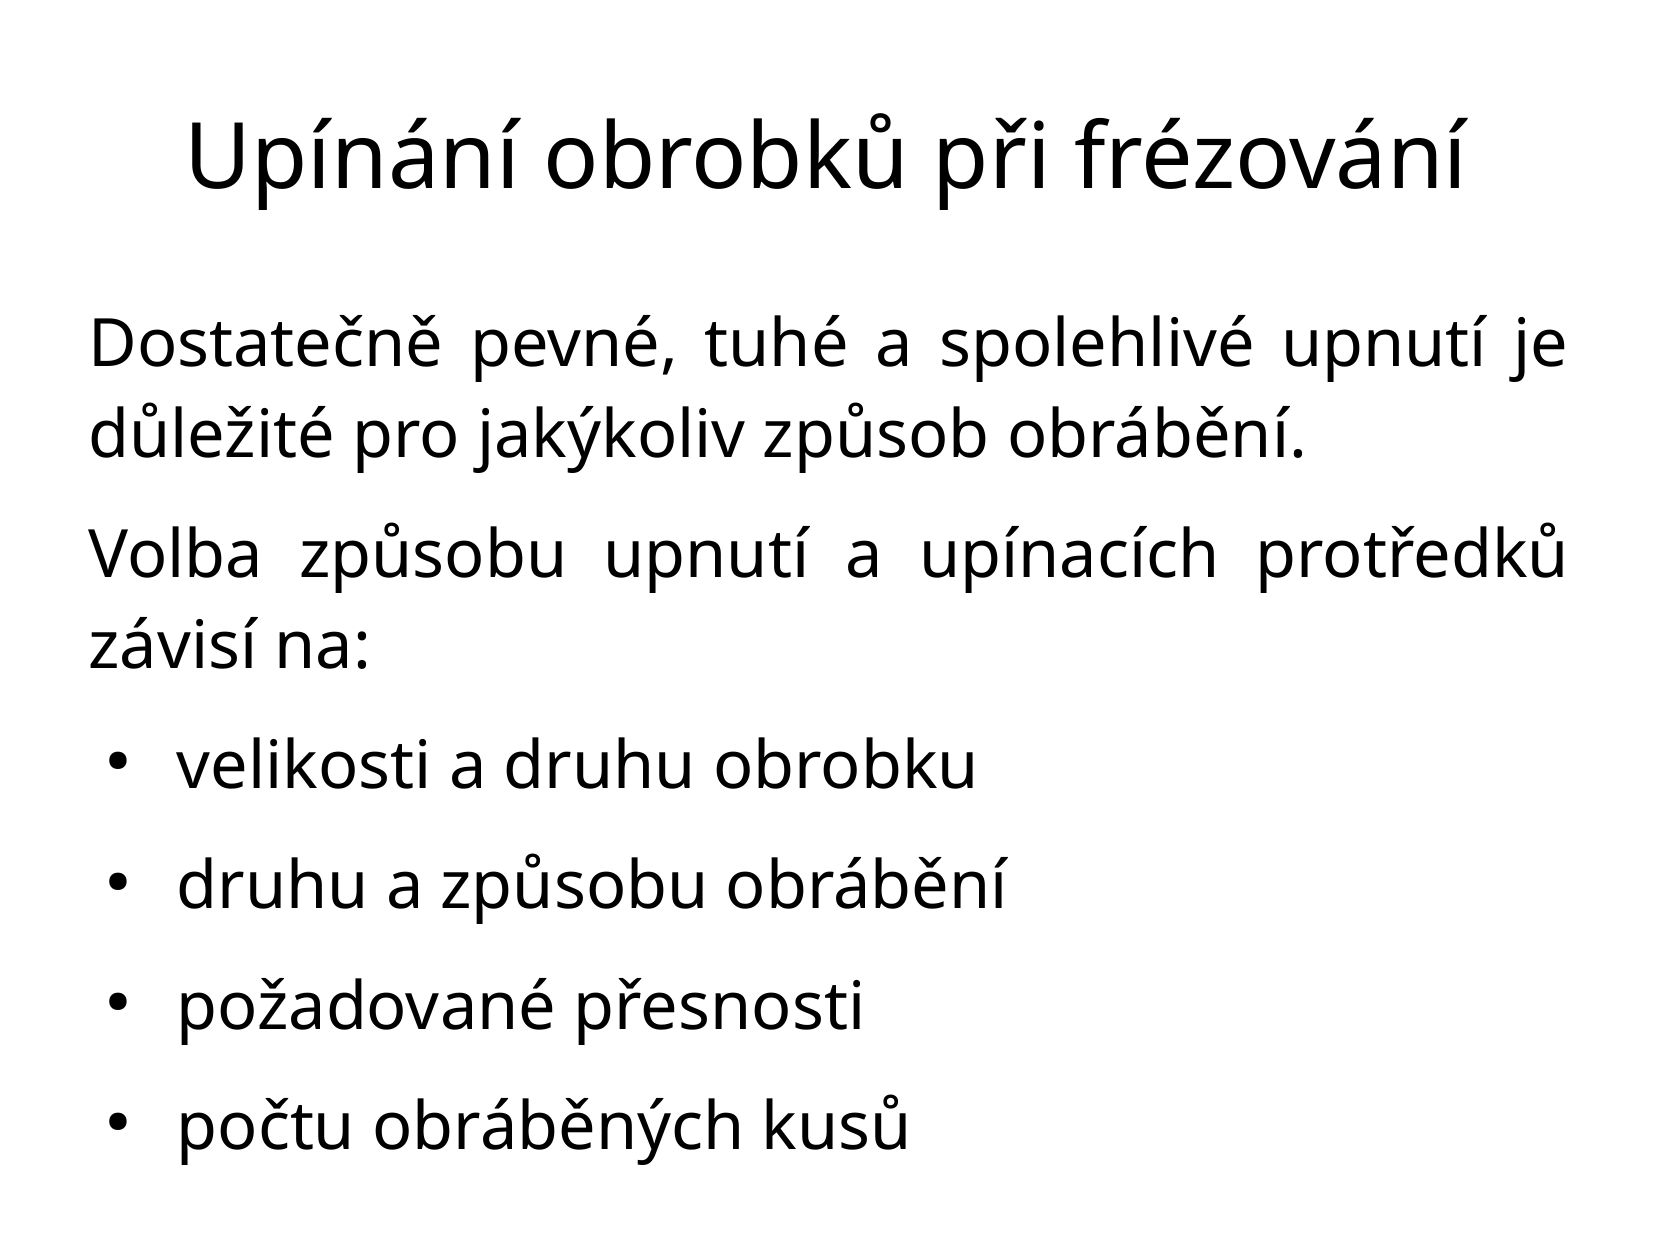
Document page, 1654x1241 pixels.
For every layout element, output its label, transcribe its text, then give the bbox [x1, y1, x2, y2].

list Dostatečně pevné, tuhé a spolehlivé upnutí je důležité pro jakýkoliv způsob obrábění. Volba způsobu upnutí a upínacích protředků závisí na: velikosti a druhu obrobku druhu a způsobu obrábění požadované přesnosti počtu obráběných kusů [88, 295, 1571, 1114]
title Upínání obrobků při frézování [82, 49, 1571, 257]
